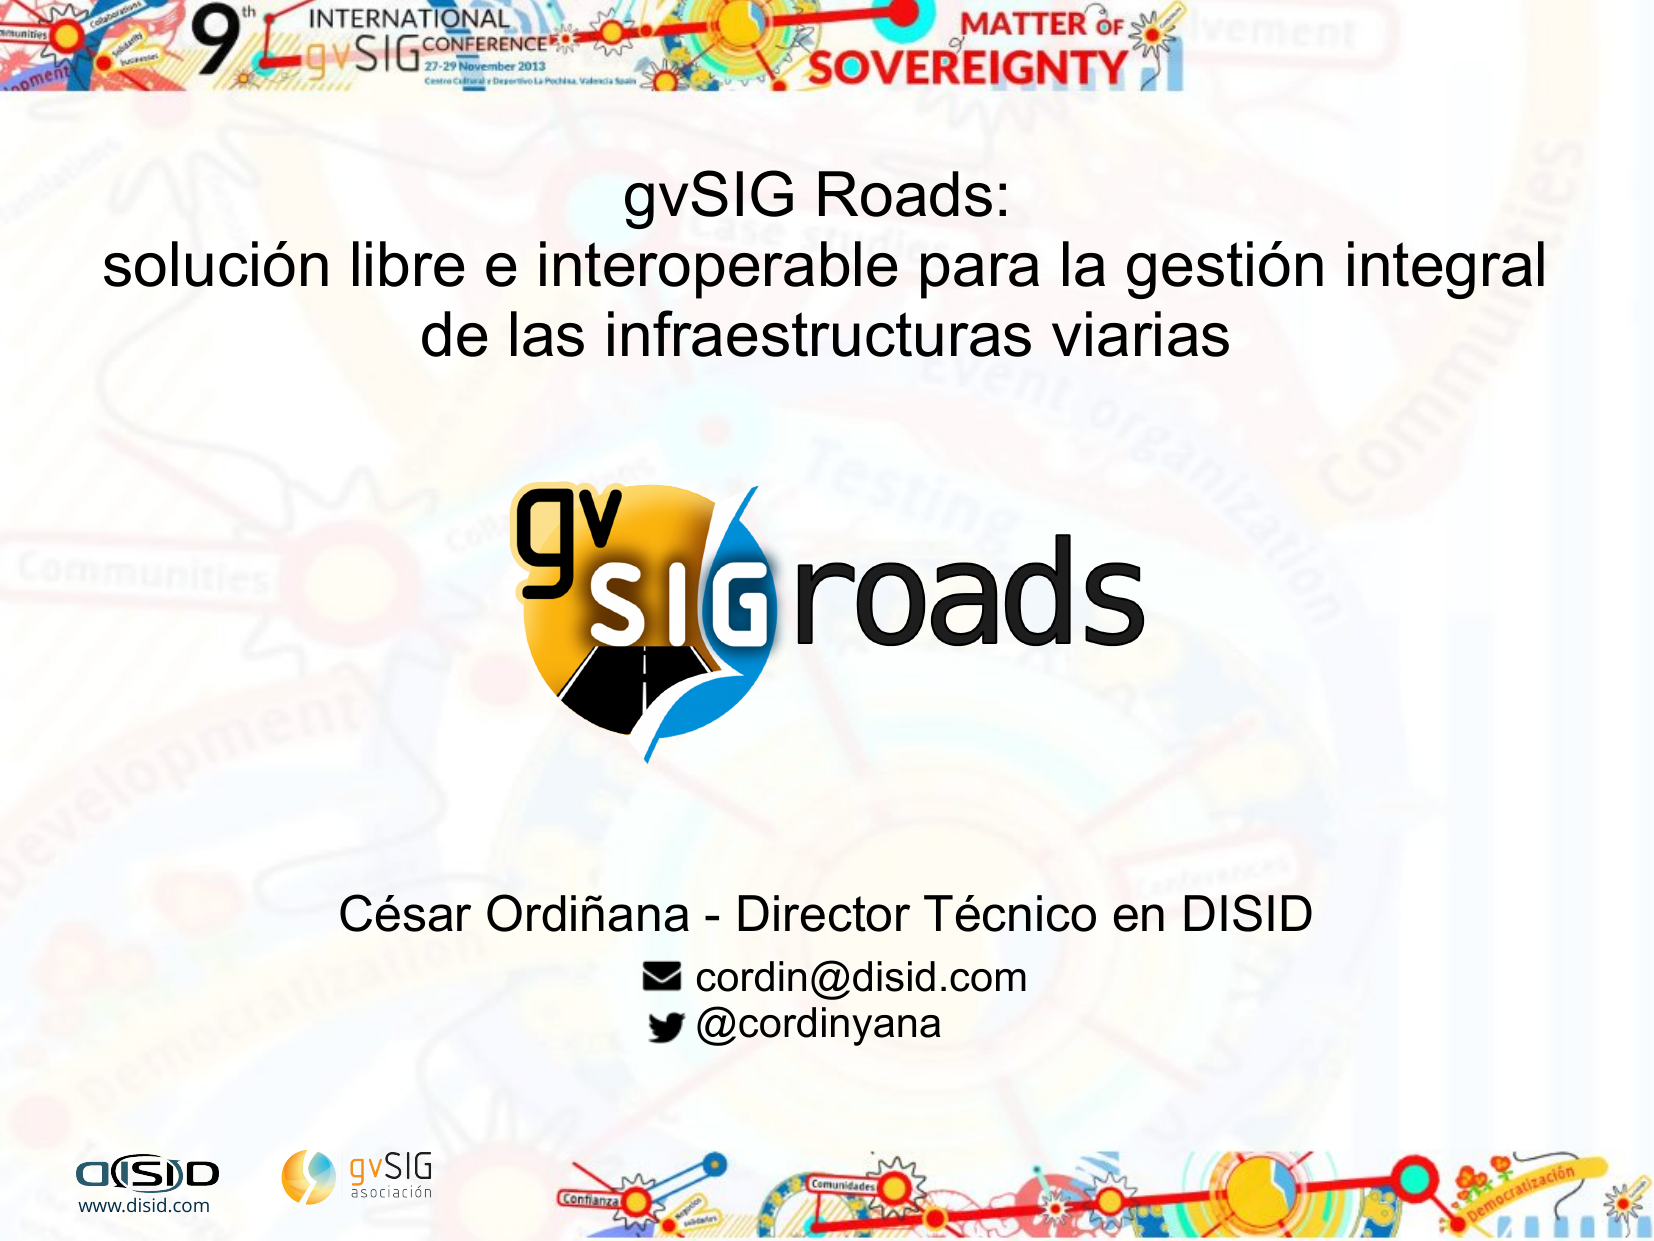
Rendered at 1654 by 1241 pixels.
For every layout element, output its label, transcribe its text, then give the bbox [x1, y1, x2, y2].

text_box César Ordiñana - Director Técnico en DISID [254, 844, 1399, 984]
text_box cordin@disid.com @cordinyana [637, 897, 1571, 1128]
picture [0, 0, 1654, 1241]
subtitle gvSIG Roads: solución libre e interoperable para la gestión integral de las infraestructuras viarias [82, 160, 1571, 674]
